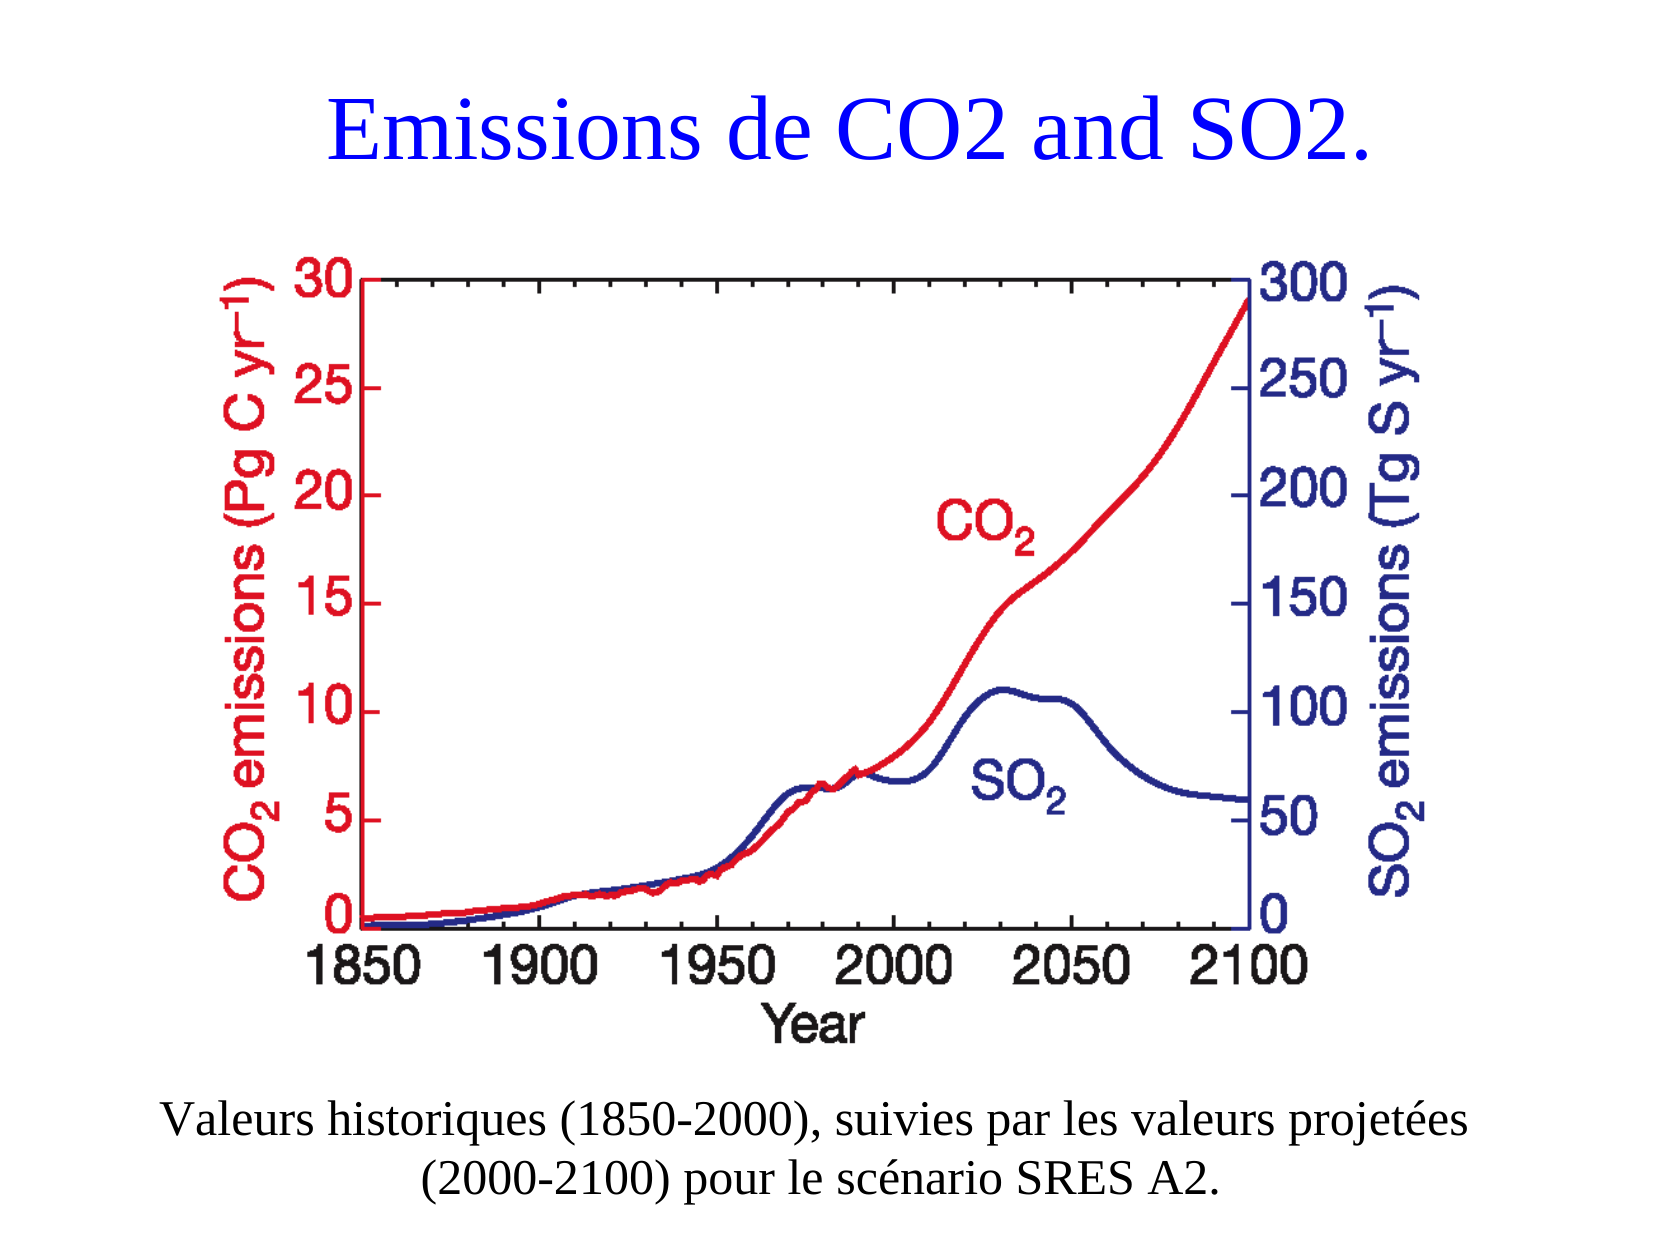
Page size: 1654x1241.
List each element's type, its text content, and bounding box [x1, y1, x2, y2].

text_box Emissions de CO2 and SO2. [154, 53, 1548, 205]
picture [188, 214, 1479, 1072]
text_box Valeurs historiques (1850-2000), suivies par les valeurs projetées (2000-2100) pour le scénario SRES A2. [58, 1090, 1584, 1241]
